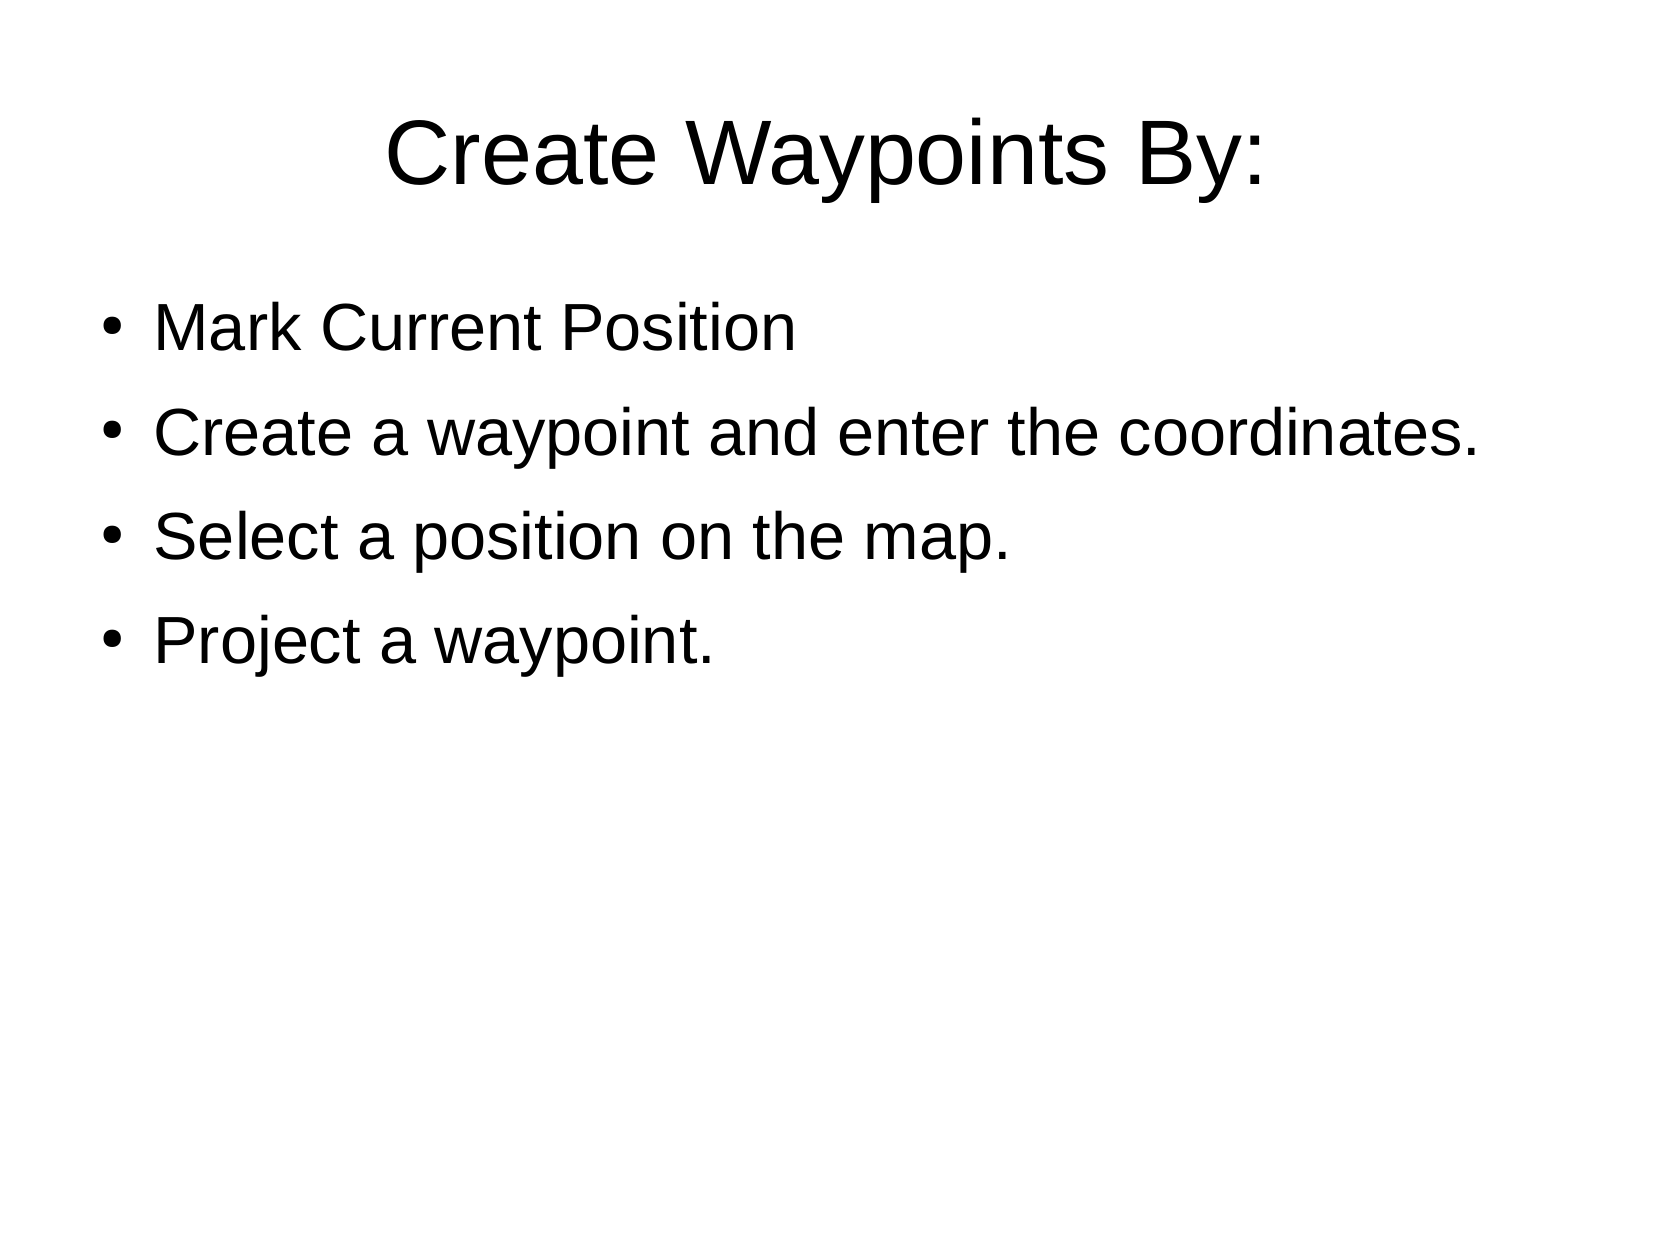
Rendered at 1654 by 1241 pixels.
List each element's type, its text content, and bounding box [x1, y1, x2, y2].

title Create Waypoints By: [82, 49, 1571, 257]
list Mark Current Position Create a waypoint and enter the coordinates. Select a position on the map. Project a waypoint. [82, 290, 1571, 1010]
